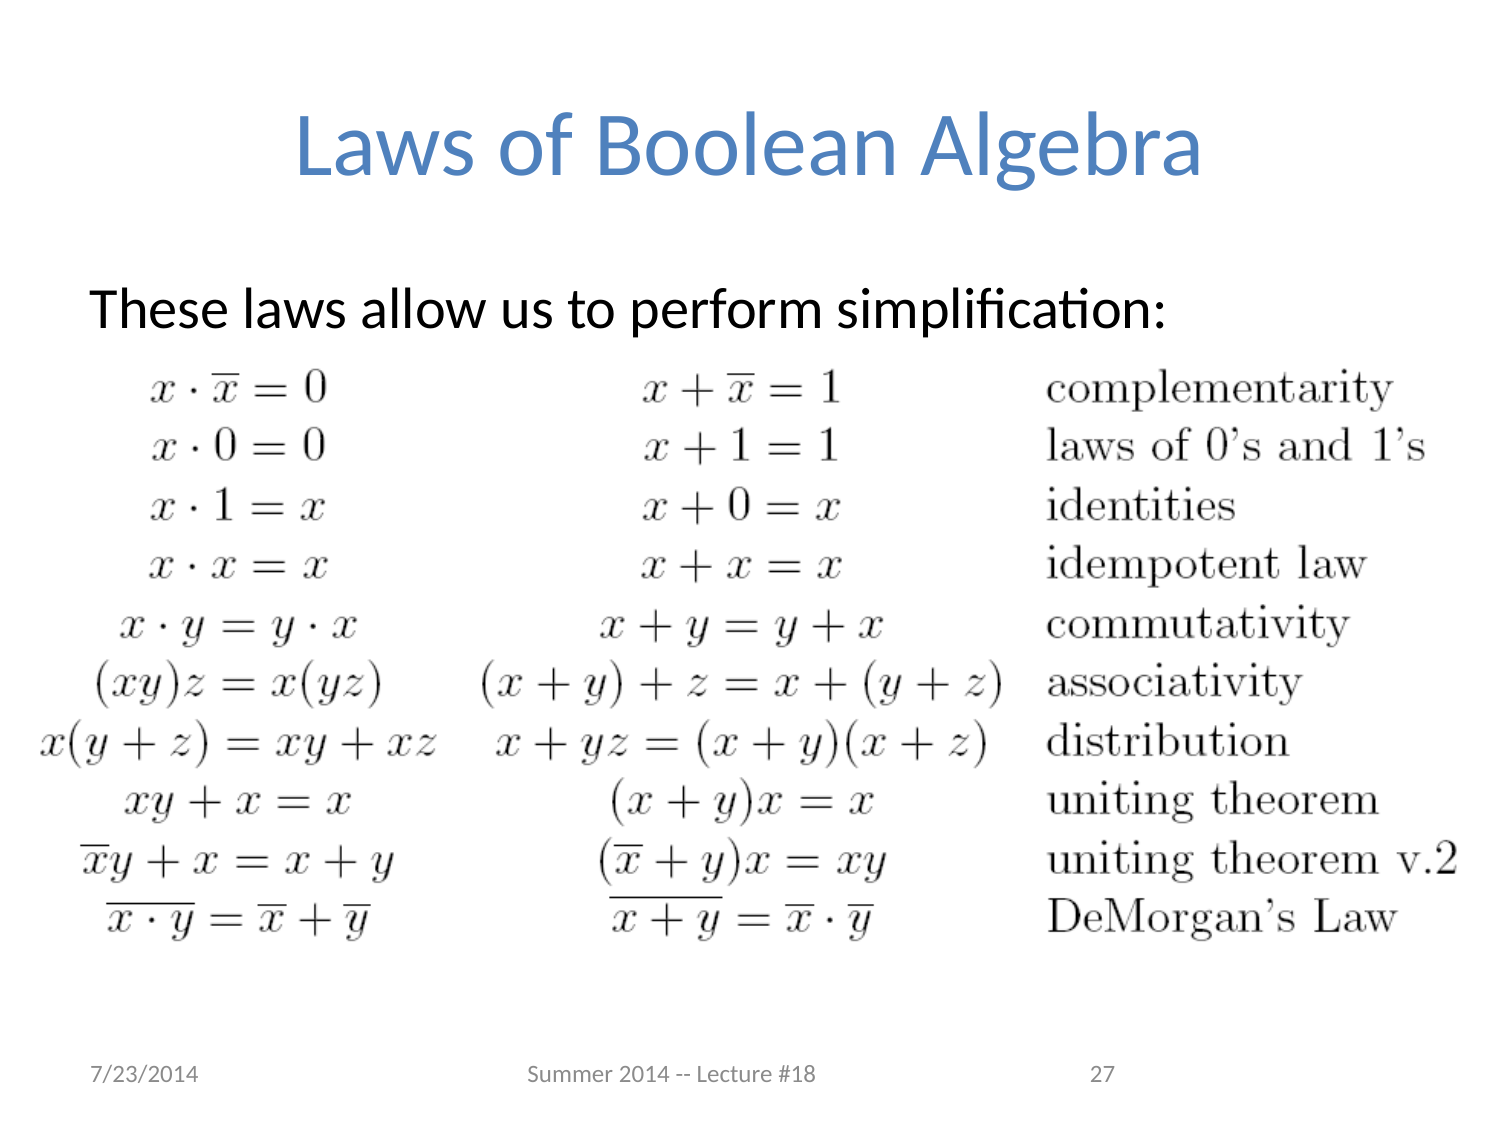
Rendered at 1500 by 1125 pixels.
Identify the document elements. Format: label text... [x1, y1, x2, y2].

text_box These laws allow us to perform simplification: [74, 262, 1425, 338]
slide_number <number> [1074, 1042, 1425, 1103]
picture [30, 366, 1470, 951]
title Laws of Boolean Algebra [75, 45, 1425, 233]
footer Summer 2014 -- Lecture #18 [512, 1042, 988, 1103]
slide_number 7/23/2014 [75, 1042, 425, 1103]
